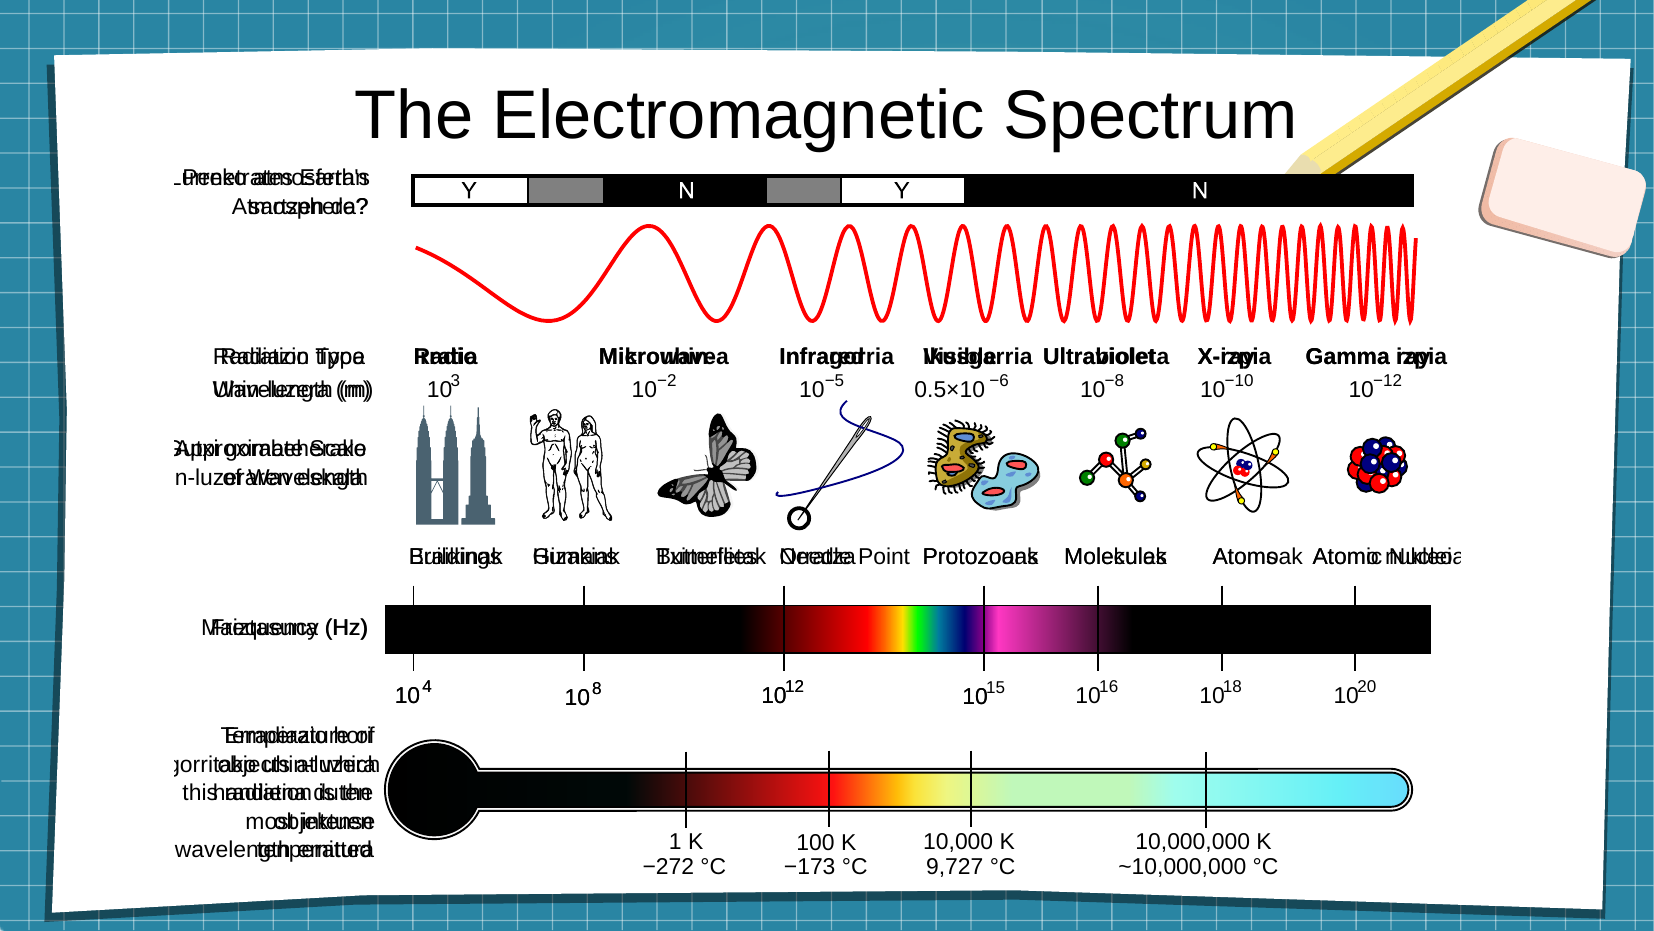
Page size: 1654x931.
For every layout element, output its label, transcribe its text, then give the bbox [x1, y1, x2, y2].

picture [174, 157, 1461, 919]
title The Electromagnetic Spectrum [82, 37, 1571, 193]
